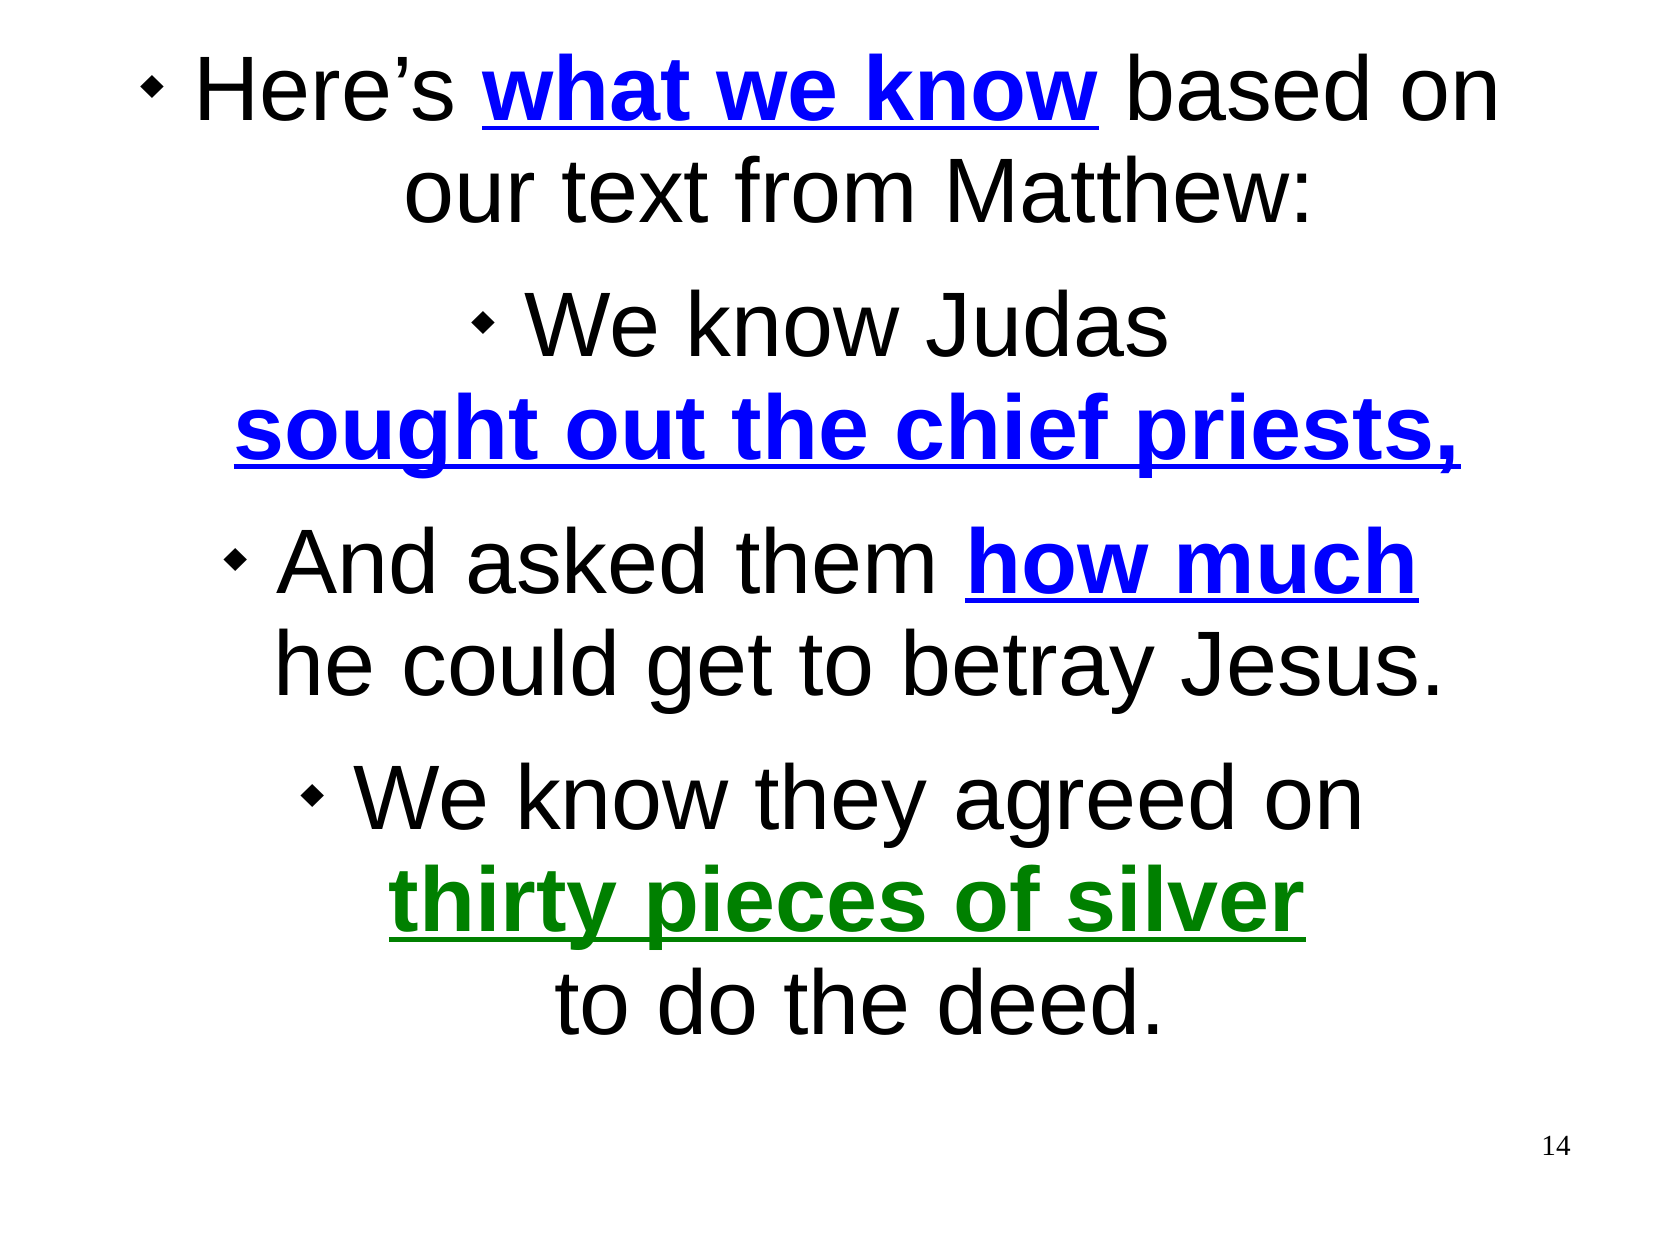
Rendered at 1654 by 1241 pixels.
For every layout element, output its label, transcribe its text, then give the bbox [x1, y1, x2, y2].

list Here’s what we know based on our text from Matthew: We know Judas sought out the chief priests, And asked them how much he could get to betray Jesus. We know they agreed on thirty pieces of silver to do the deed. [37, 37, 1613, 1238]
